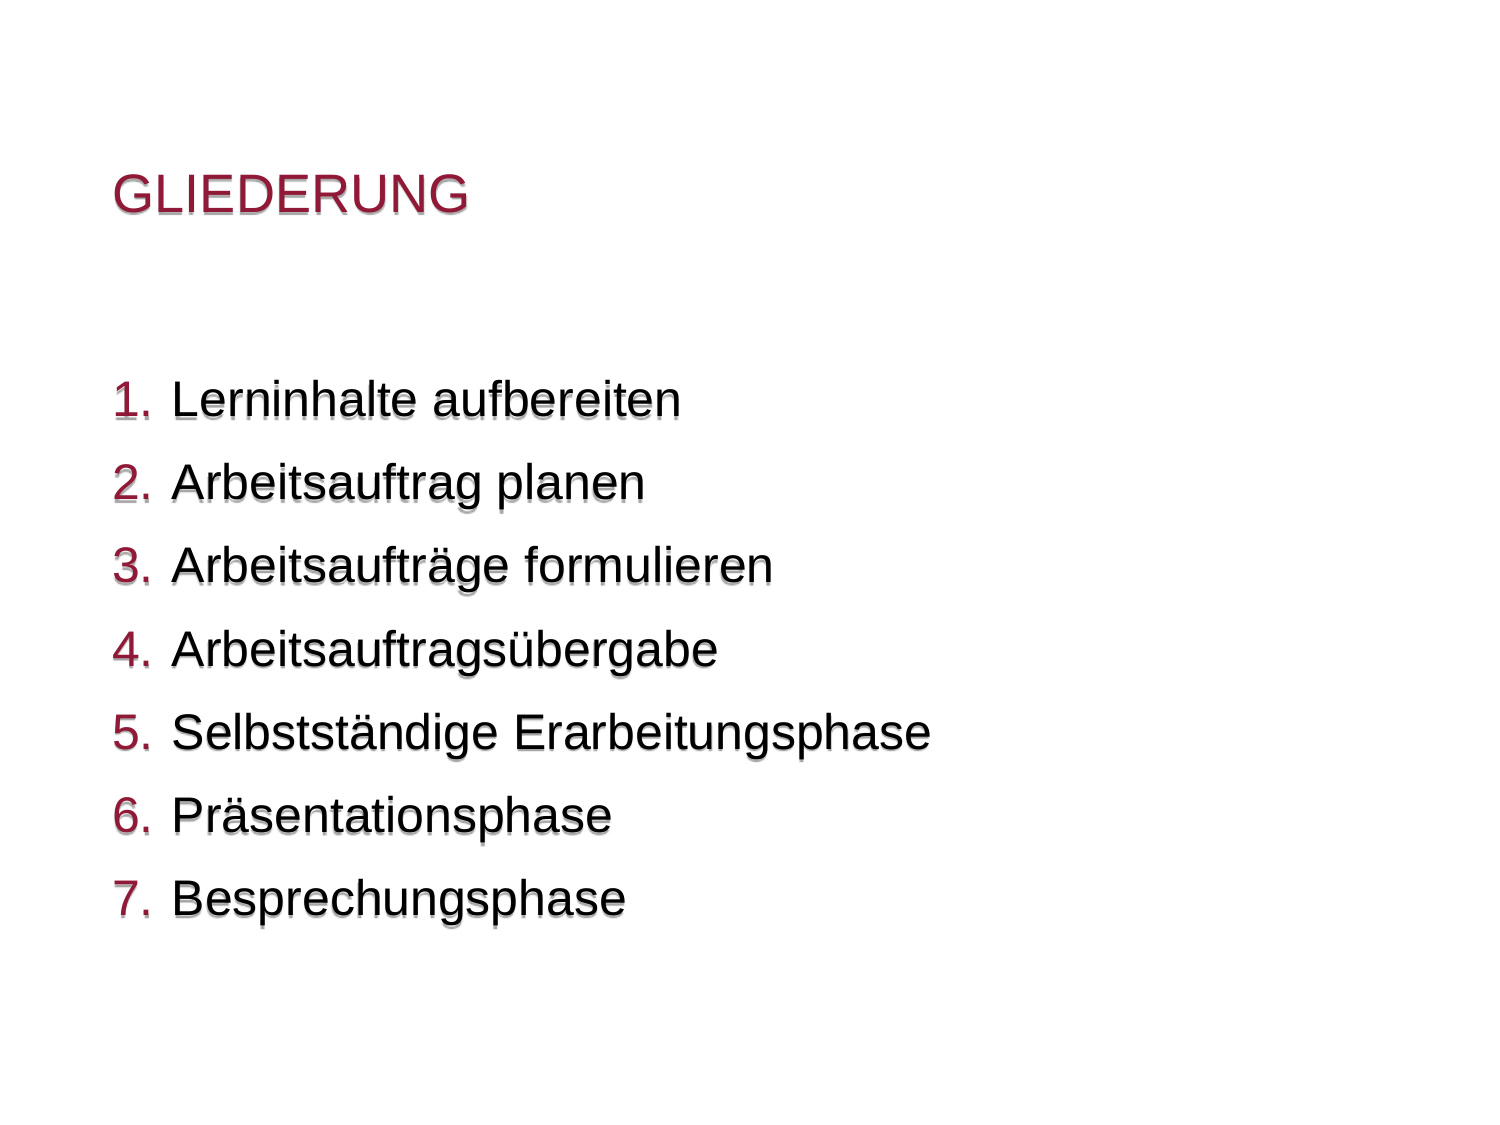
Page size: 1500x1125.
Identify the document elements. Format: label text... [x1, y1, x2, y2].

list Lerninhalte aufbereiten Arbeitsauftrag planen Arbeitsaufträge formulieren Arbeitsauftragsübergabe Selbstständige Erarbeitungsphase Präsentationsphase Besprechungsphase [112, 373, 1382, 971]
title GLIEDERUNG [112, 71, 1071, 224]
